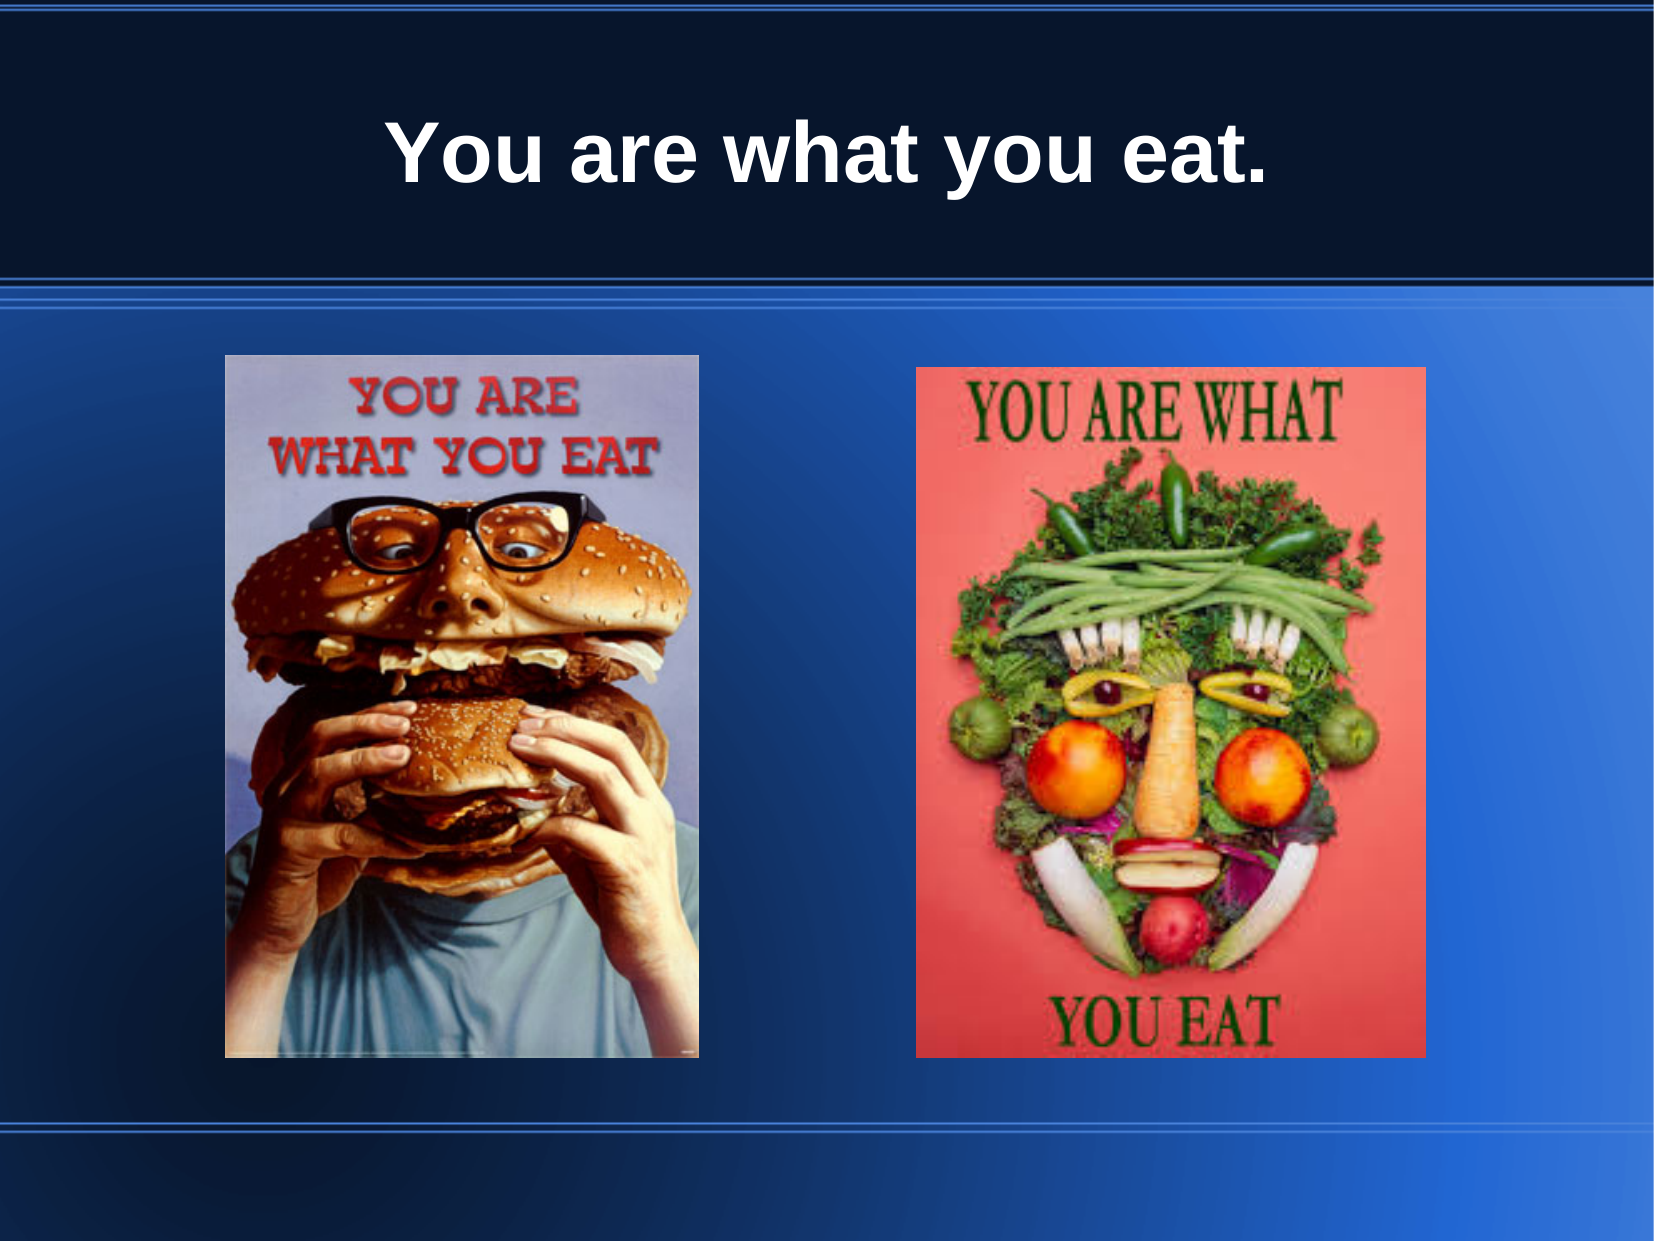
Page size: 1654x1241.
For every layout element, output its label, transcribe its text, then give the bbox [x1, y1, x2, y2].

title You are what you eat. [82, 49, 1571, 257]
picture [0, 0, 1654, 1241]
